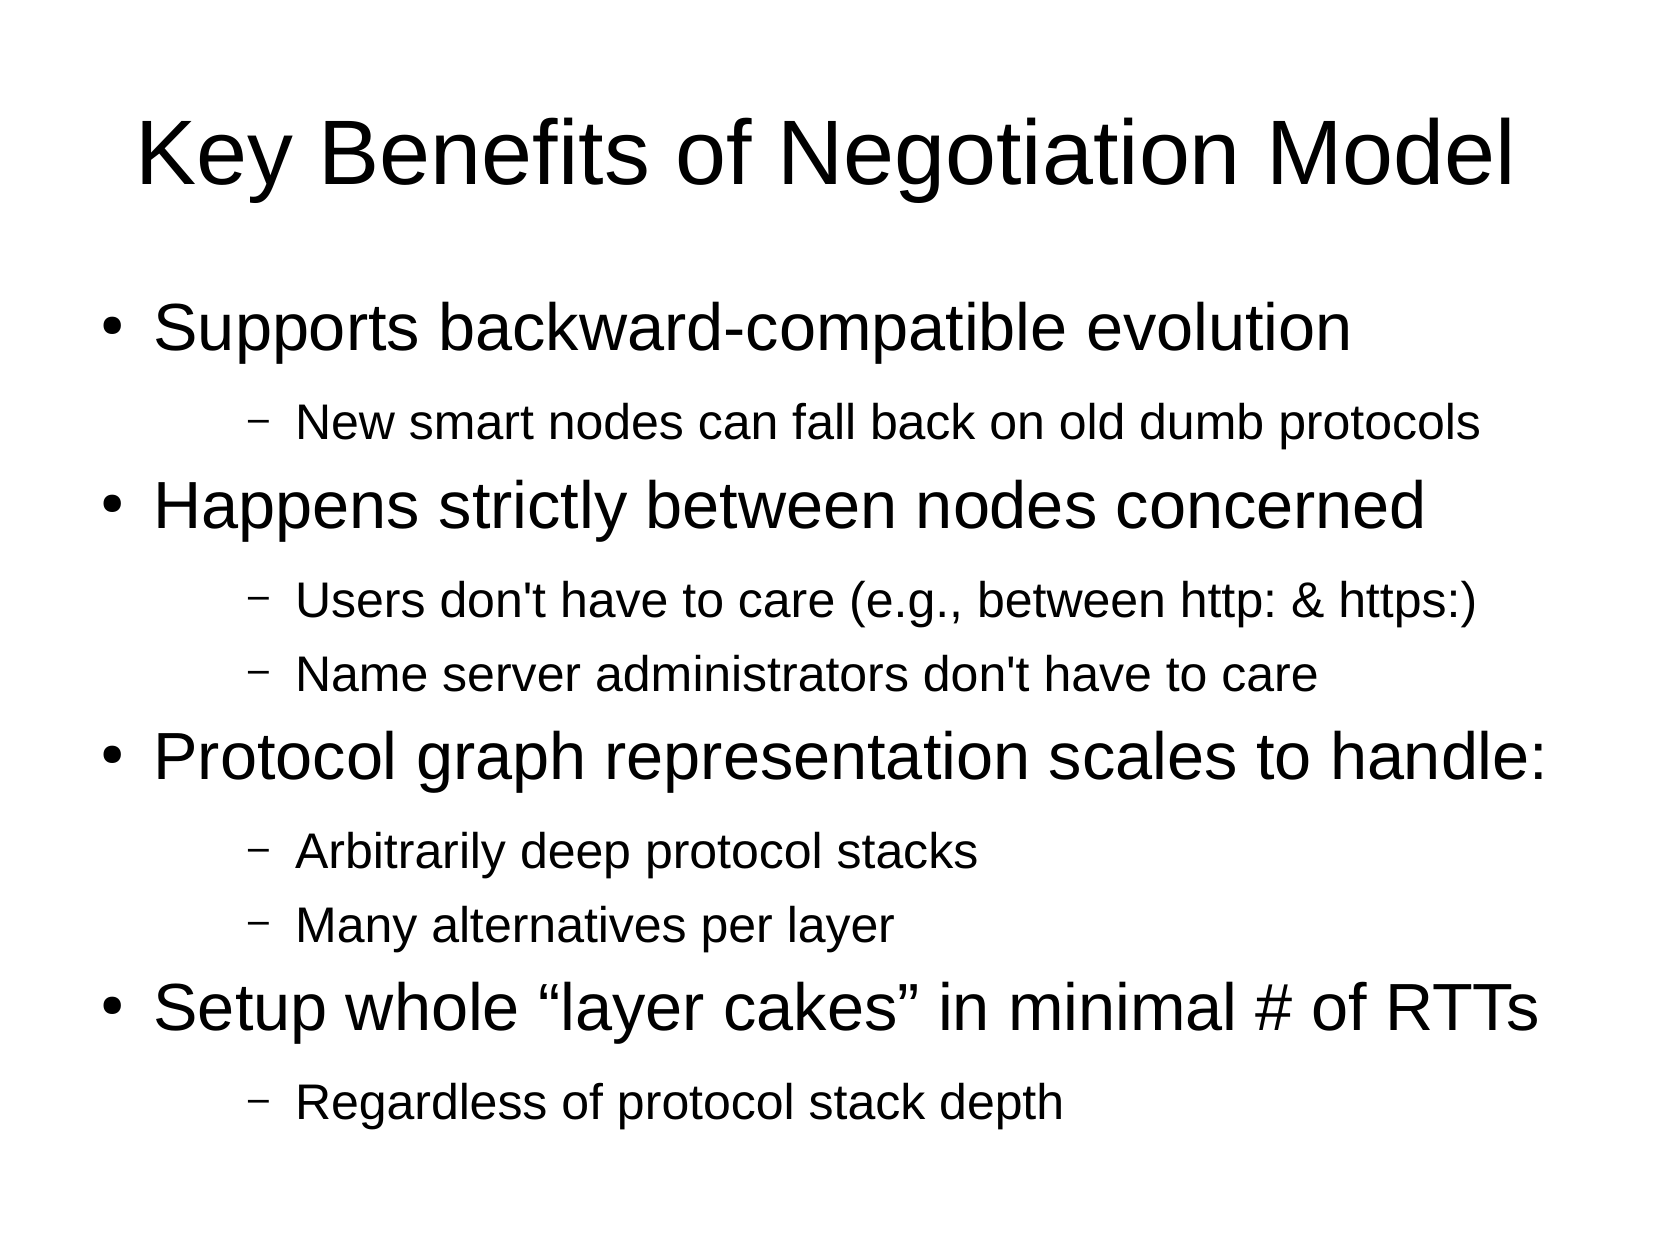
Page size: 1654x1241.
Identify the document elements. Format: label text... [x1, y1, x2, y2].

title Key Benefits of Negotiation Model [82, 56, 1571, 250]
list Supports backward-compatible evolution New smart nodes can fall back on old dumb protocols Happens strictly between nodes concerned Users don't have to care (e.g., between http: & https:) Name server administrators don't have to care Protocol graph representation scales to handle: Arbitrarily deep protocol stacks Many alternatives per layer Setup whole “layer cakes” in minimal # of RTTs Regardless of protocol stack depth [82, 290, 1571, 1130]
